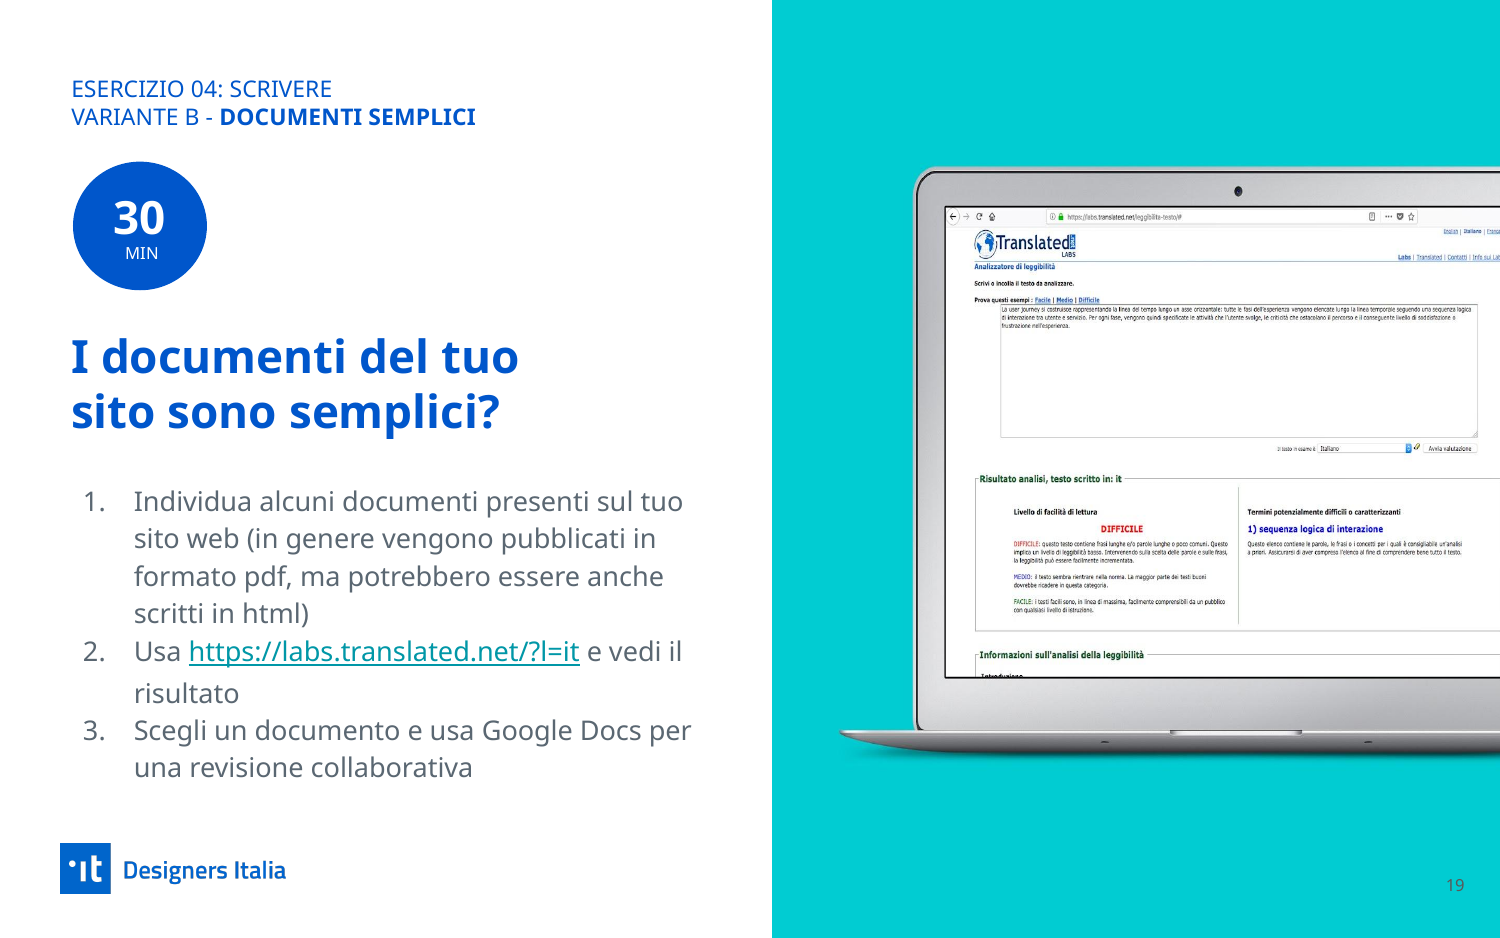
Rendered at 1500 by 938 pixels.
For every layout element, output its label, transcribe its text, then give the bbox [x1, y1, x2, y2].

text_box Individua alcuni documenti presenti sul tuo sito web (in genere vengono pubblicati in formato pdf, ma potrebbero essere anche scritti in html) Usa https://labs.translated.net/?l=it e vedi il risultato Scegli un documento e usa Google Docs per una revisione collaborativa [43, 464, 727, 775]
text_box [72, 161, 207, 291]
picture [60, 843, 299, 894]
text_box 30 [94, 178, 185, 227]
picture [772, 0, 1500, 938]
text_box MIN [106, 227, 178, 272]
text_box ESERCIZIO 04: SCRIVERE VARIANTE B - DOCUMENTI SEMPLICI [56, 60, 606, 149]
slide_number <number> [1389, 849, 1480, 922]
text_box 30 [148, 206, 157, 227]
text_box I documenti del tuo sito sono semplici? [56, 312, 622, 453]
